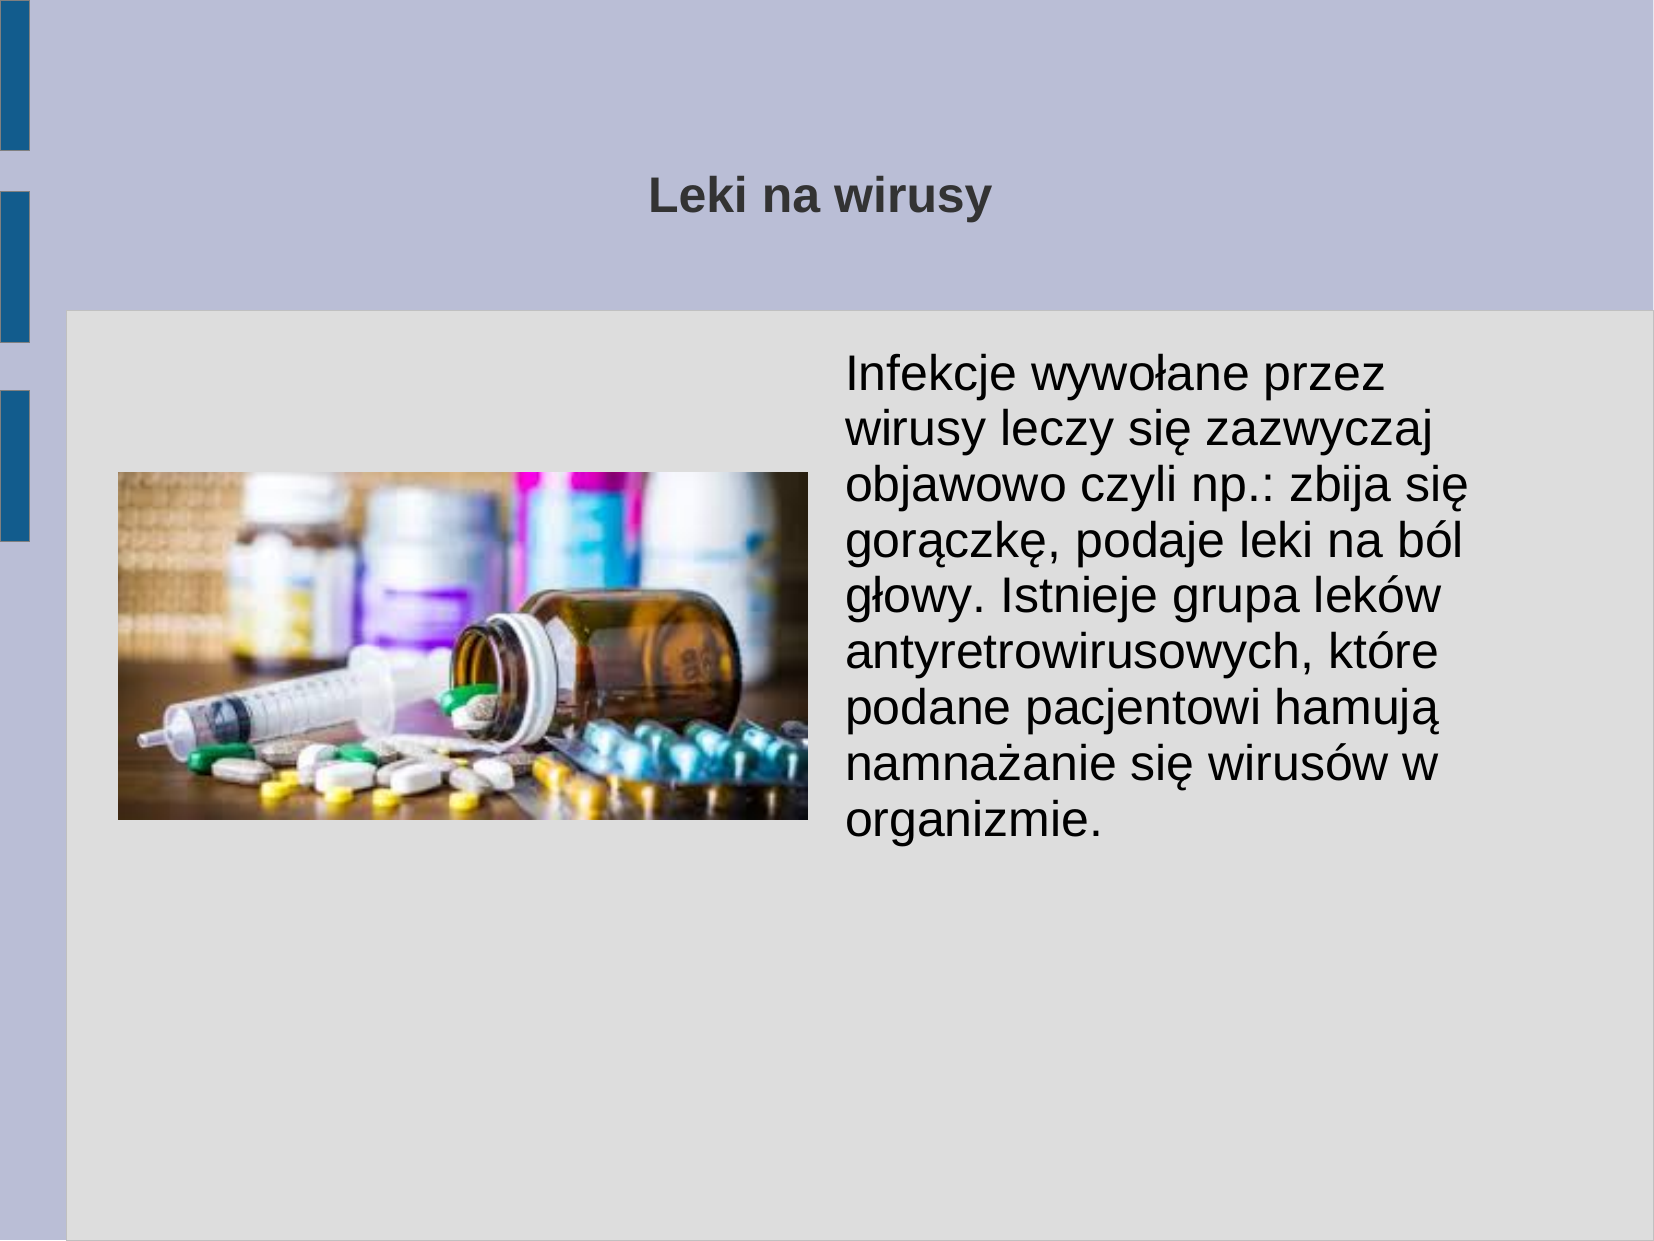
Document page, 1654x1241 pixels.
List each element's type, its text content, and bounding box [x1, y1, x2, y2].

picture [118, 472, 808, 820]
list Infekcje wywołane przez wirusy leczy się zazwyczaj objawowo czyli np.: zbija się gorączkę, podaje leki na ból głowy. Istnieje grupa leków antyretrowirusowych, które podane pacjentowi hamują namnażanie się wirusów w organizmie. [845, 344, 1535, 1127]
title Leki na wirusy [121, 91, 1534, 299]
